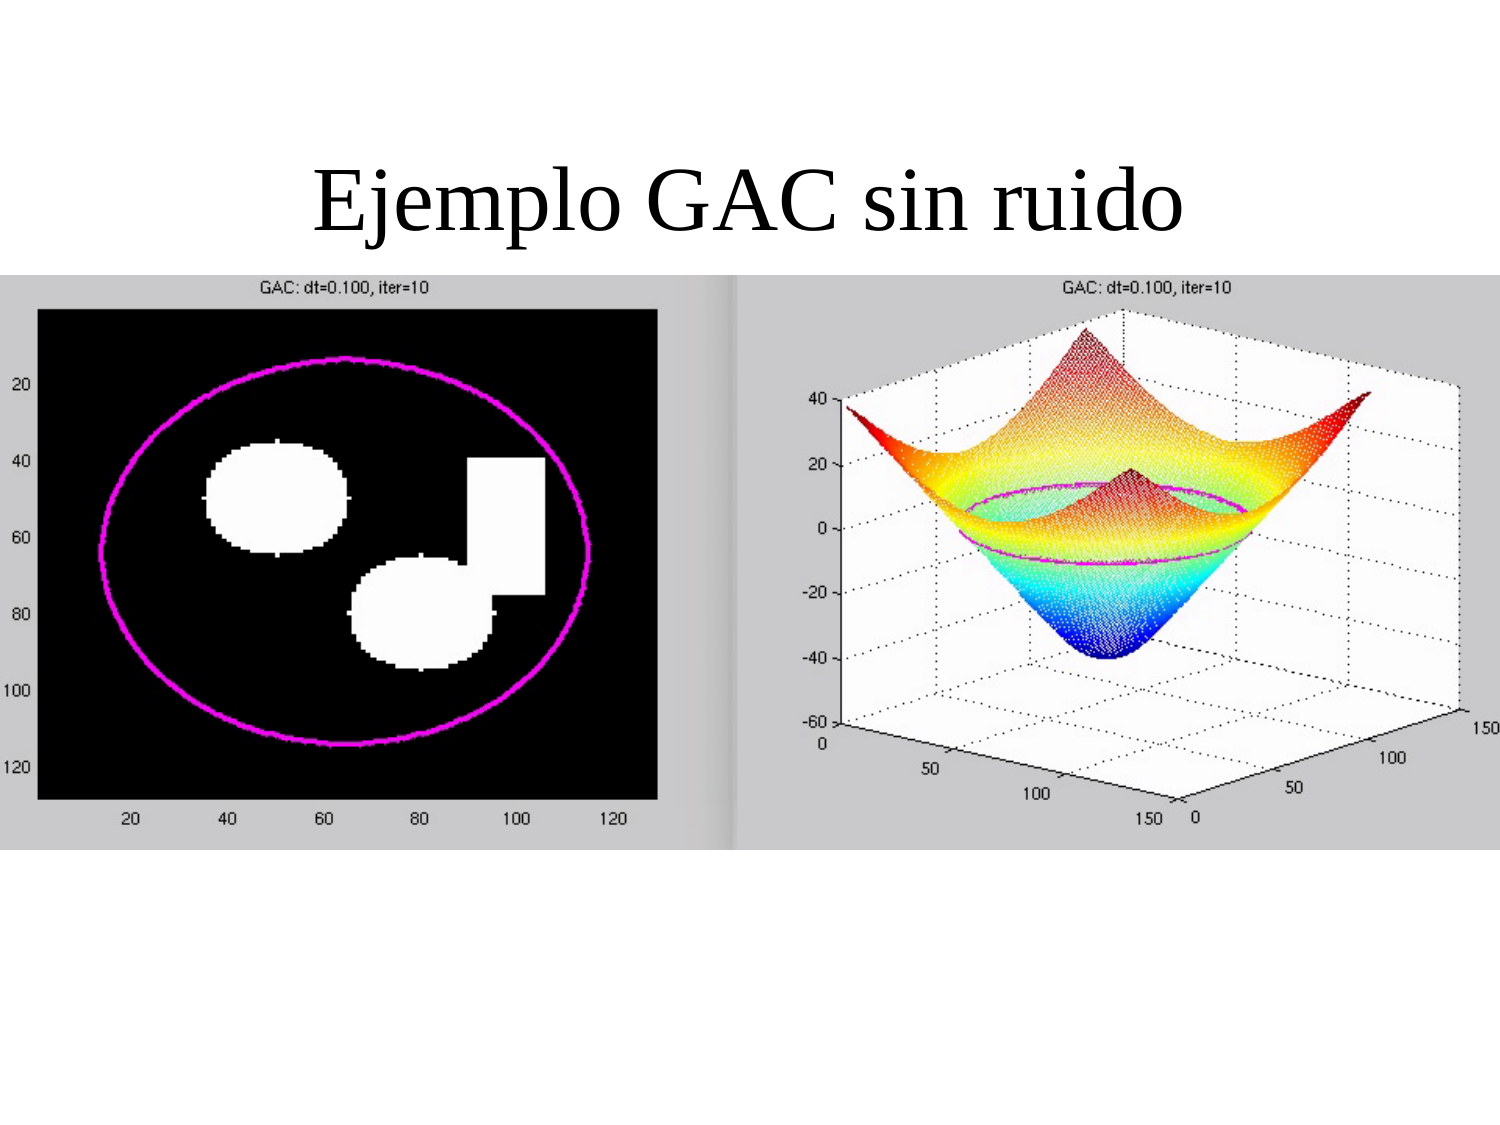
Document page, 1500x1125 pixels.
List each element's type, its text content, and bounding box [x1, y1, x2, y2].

text_box [0, 275, 1500, 850]
title Ejemplo GAC sin ruido [112, 76, 1388, 275]
